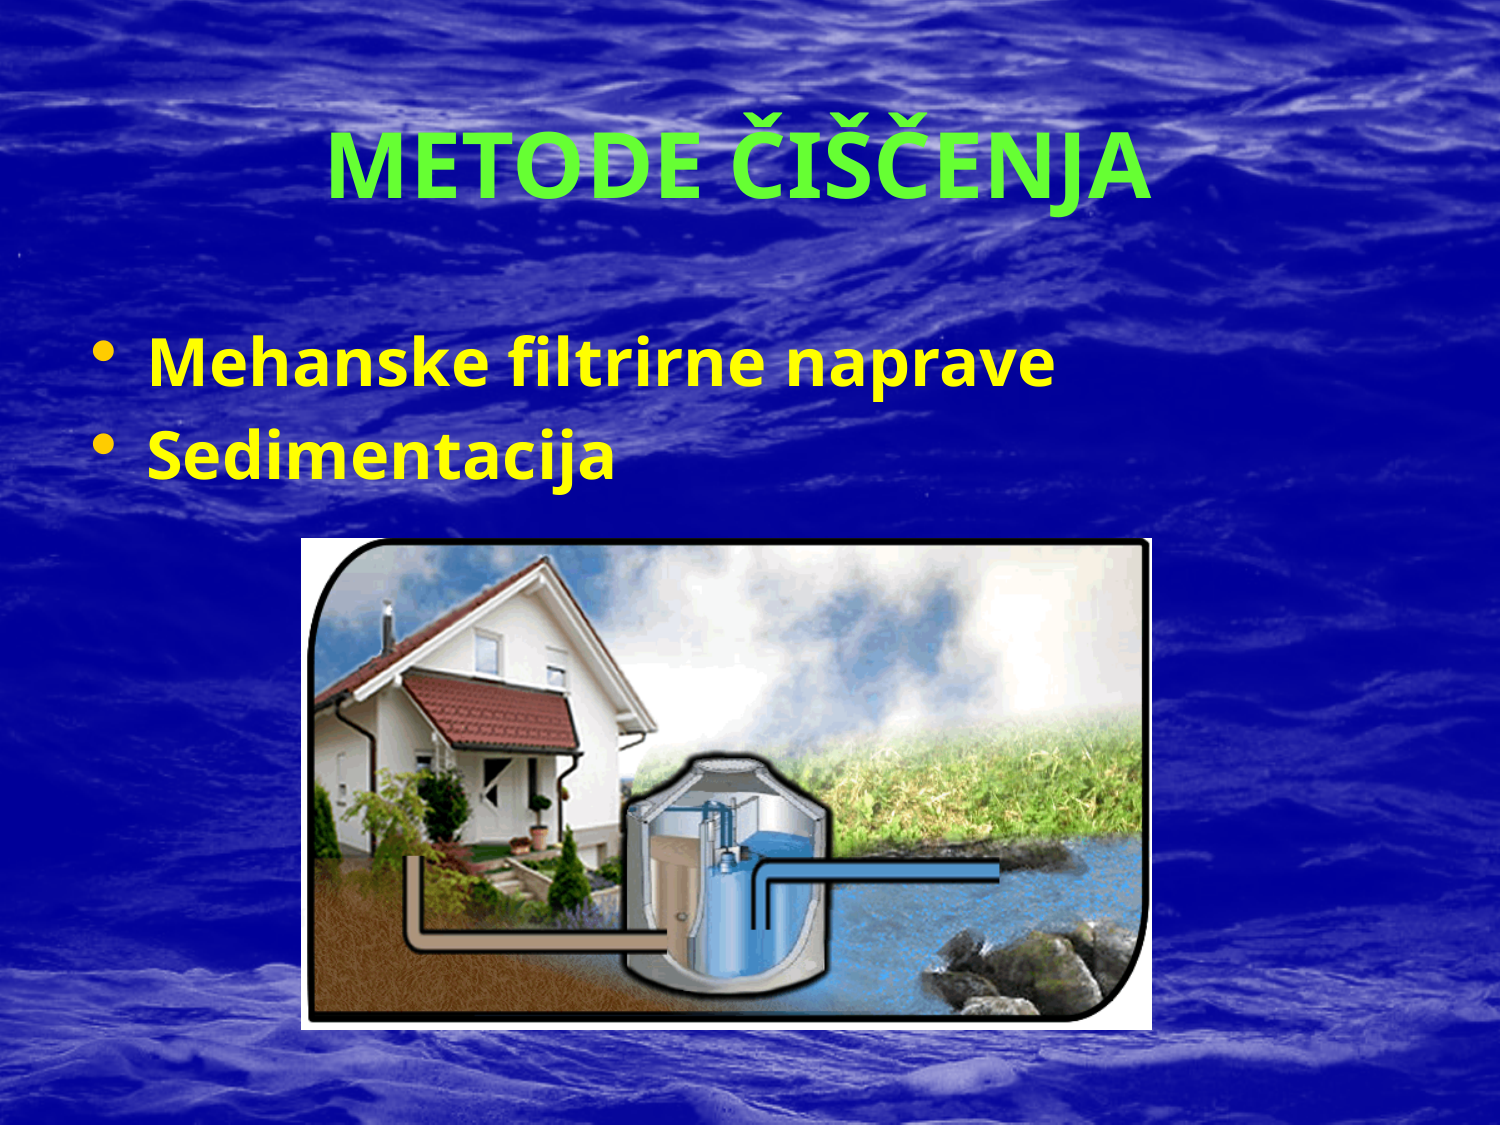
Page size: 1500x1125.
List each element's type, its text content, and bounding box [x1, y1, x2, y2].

title METODE ČIŠČENJA [75, 47, 1425, 275]
picture [0, 0, 1500, 1125]
list Mehanske filtrirne naprave Sedimentacija [75, 312, 1425, 528]
